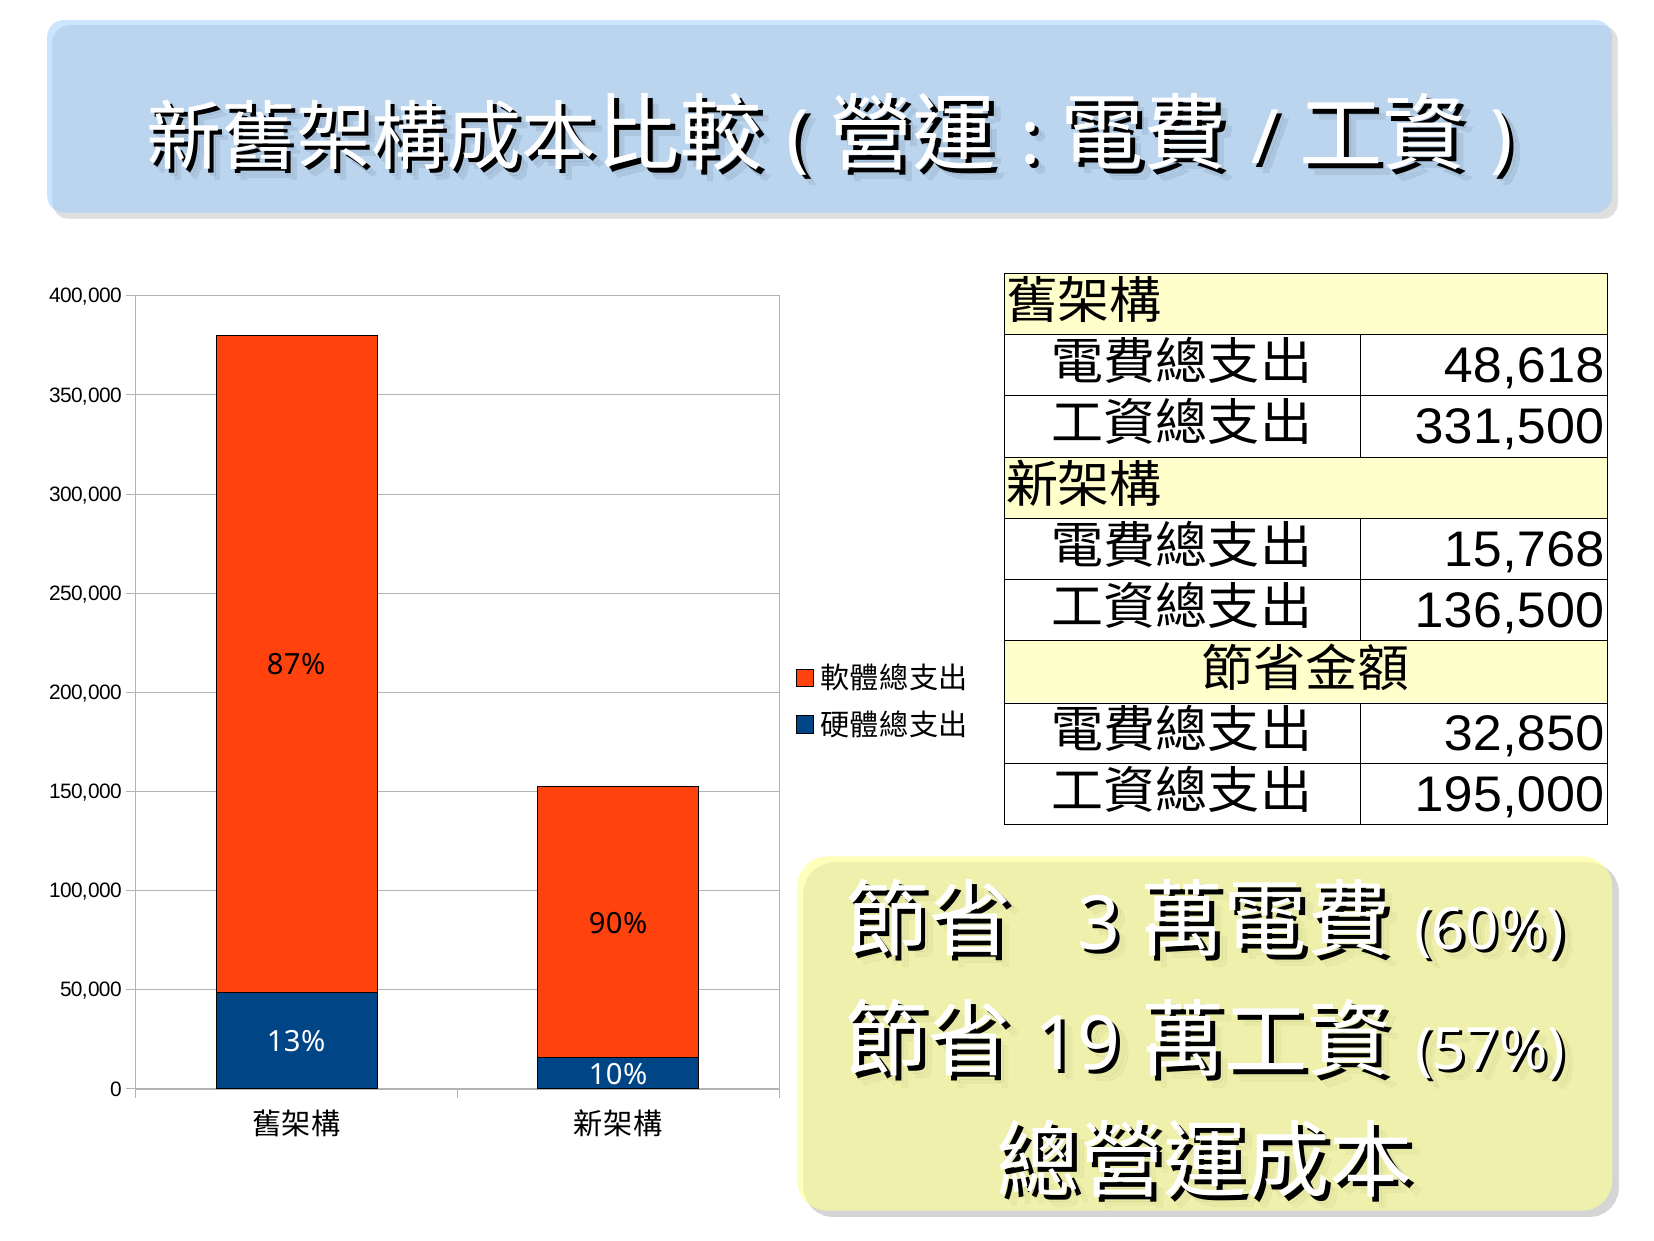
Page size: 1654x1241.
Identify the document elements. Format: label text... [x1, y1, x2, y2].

chart [29, 265, 1610, 1182]
text_box 節省 3萬電費(60%) 節省19萬工資(57%) 總營運成本 [797, 856, 1613, 1211]
text_box 新舊架構成本比較(營運:電費/工資) [47, 20, 1613, 213]
